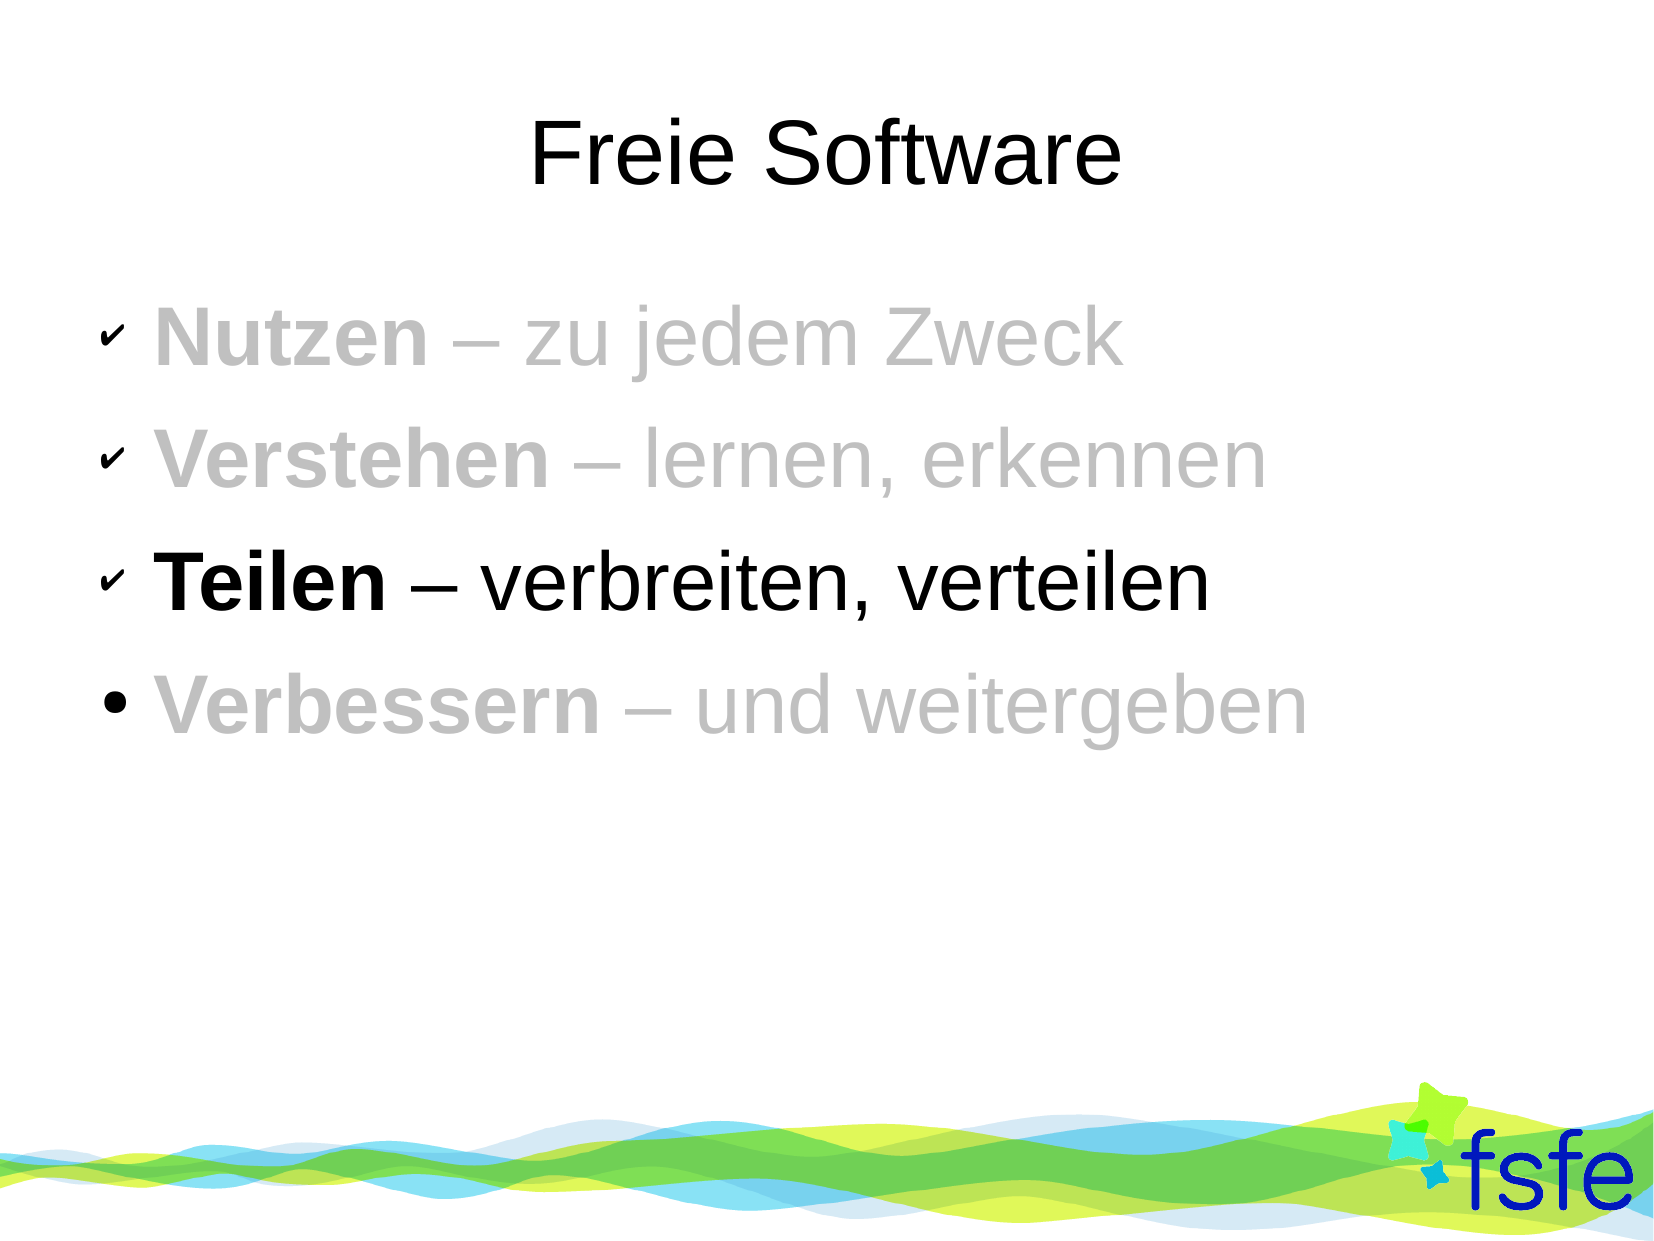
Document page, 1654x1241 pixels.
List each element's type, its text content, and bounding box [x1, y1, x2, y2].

picture [0, 1081, 1654, 1241]
list Nutzen – zu jedem Zweck Verstehen – lernen, erkennen Teilen – verbreiten, verteilen Verbessern – und weitergeben [82, 290, 1571, 1109]
title Freie Software [82, 49, 1571, 257]
